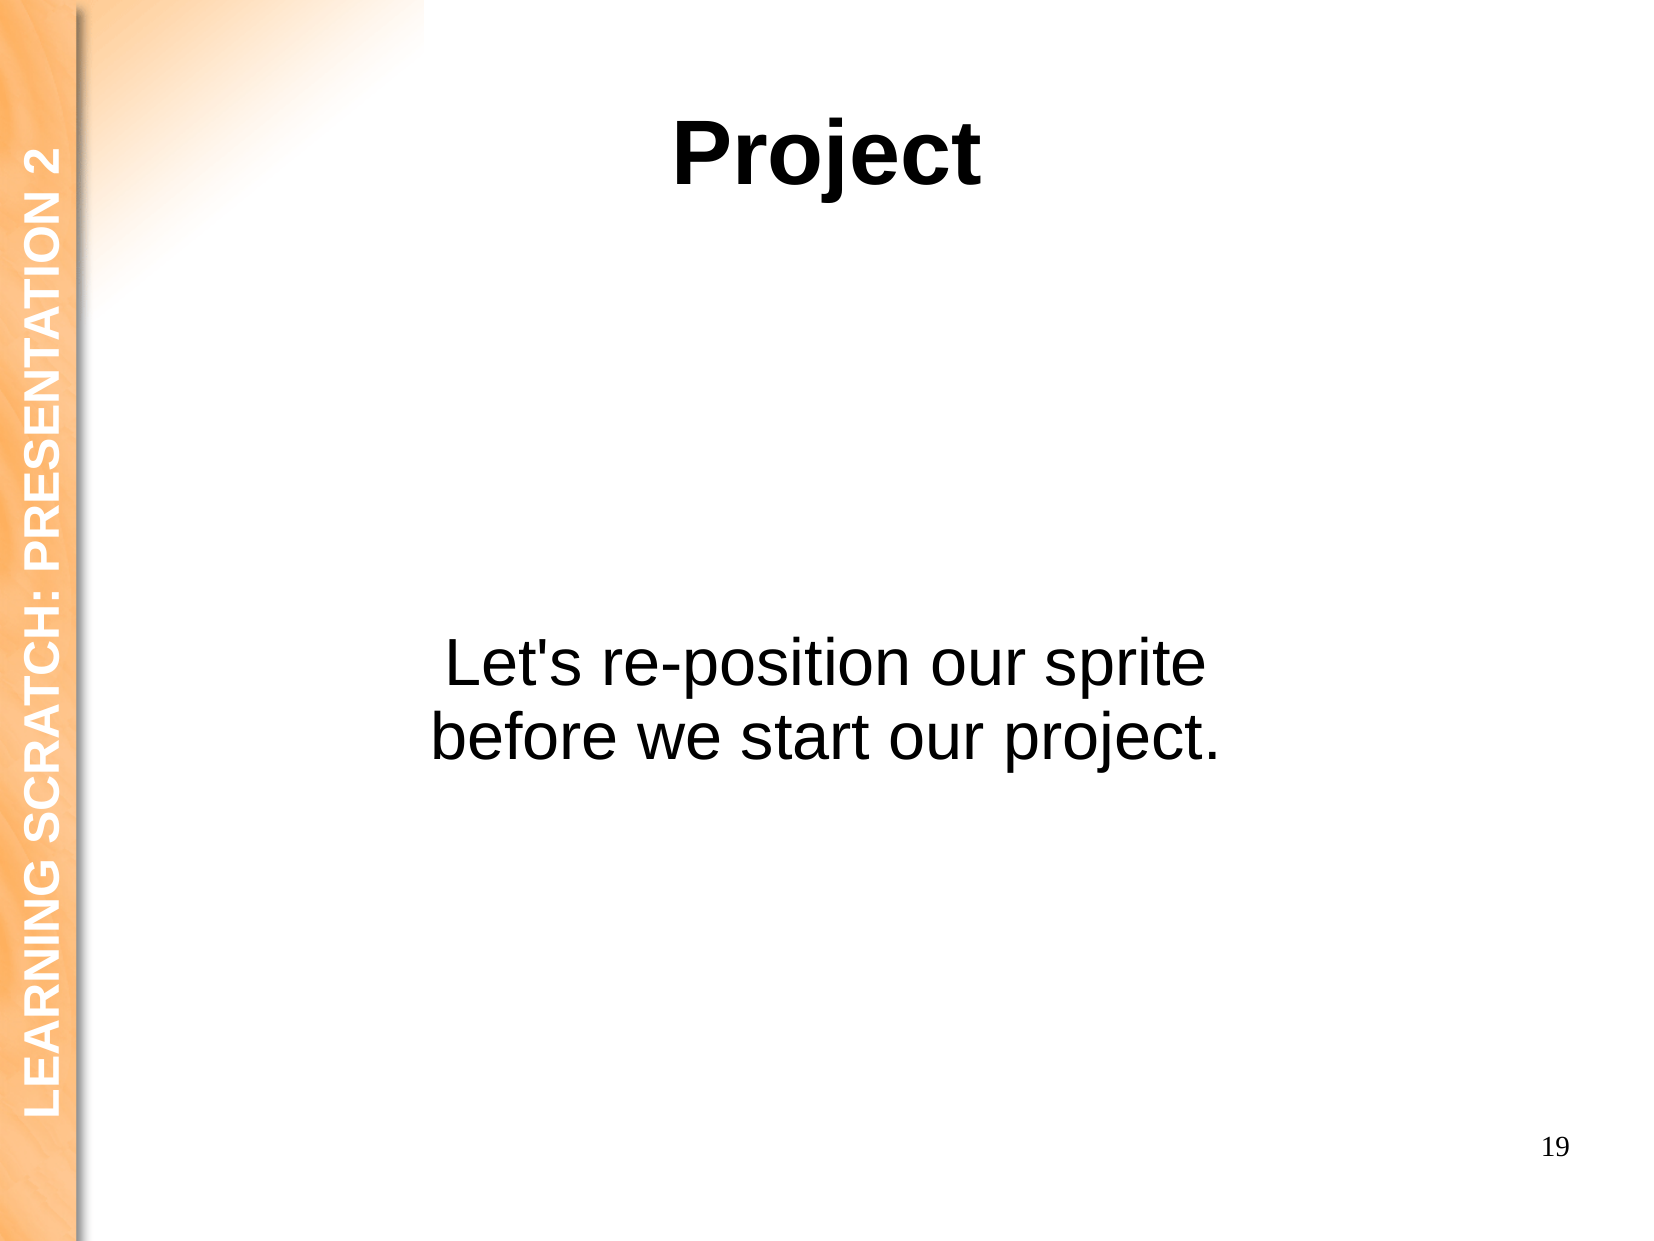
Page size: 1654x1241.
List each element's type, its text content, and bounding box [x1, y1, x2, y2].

picture [0, 0, 424, 1241]
subtitle Let's re-position our sprite before we start our project. [82, 297, 1571, 1102]
title Project [82, 49, 1571, 257]
